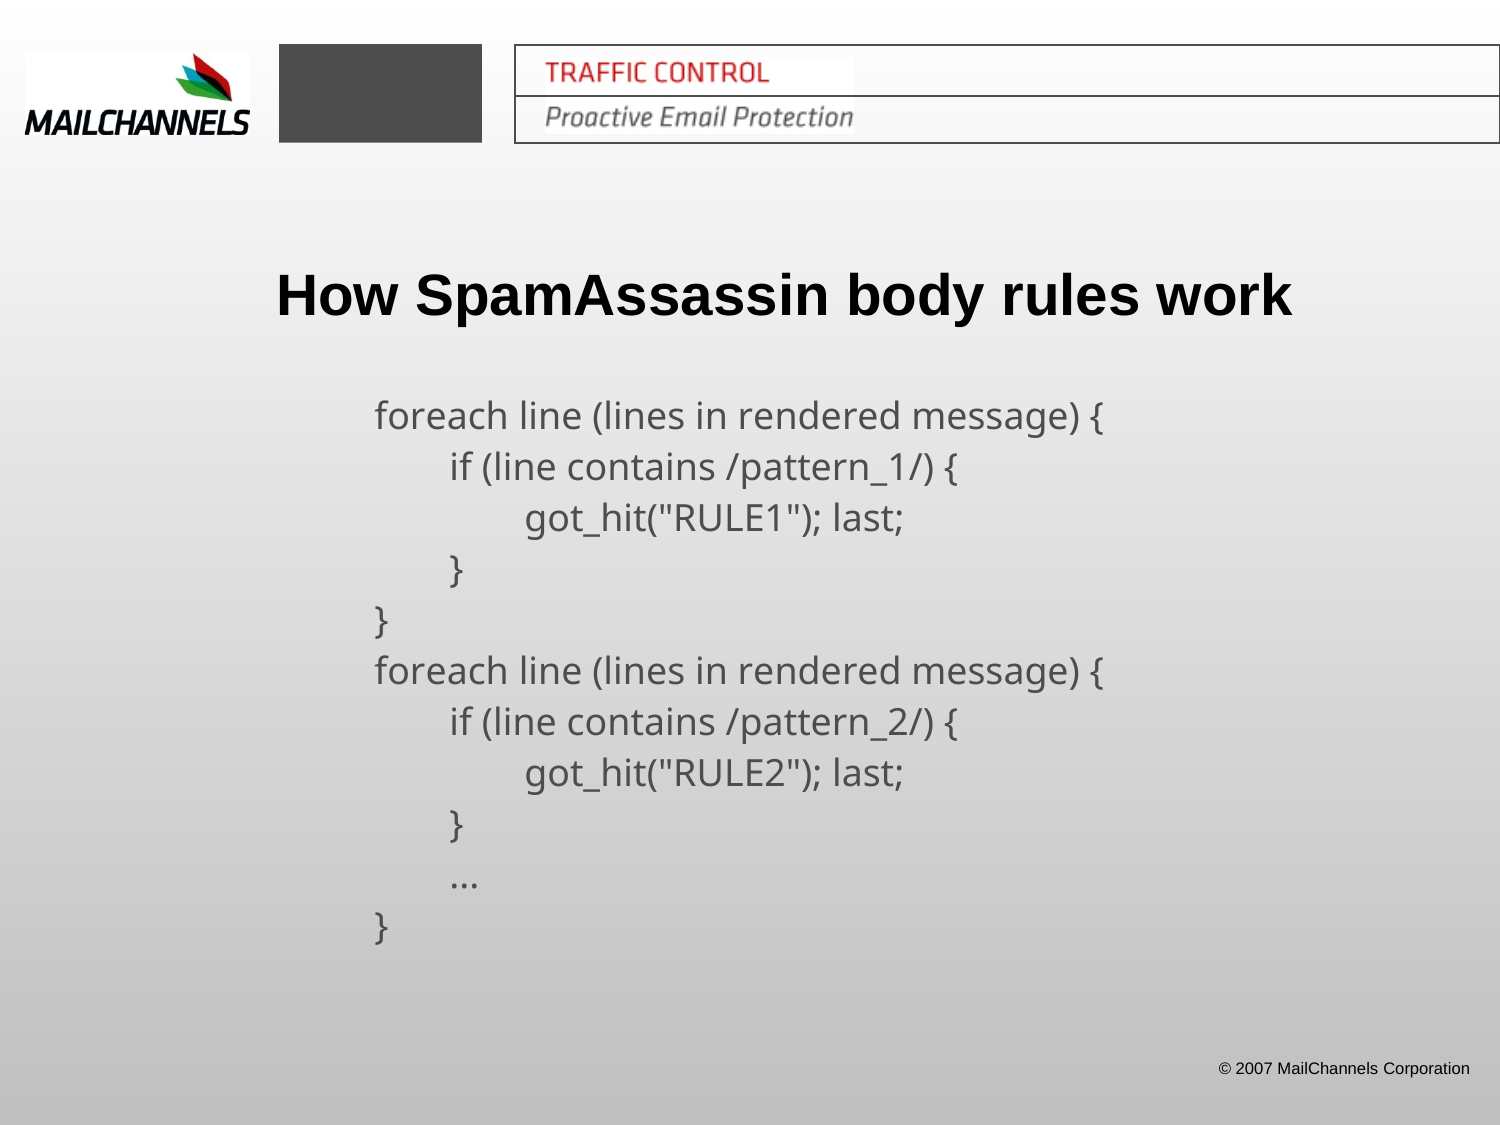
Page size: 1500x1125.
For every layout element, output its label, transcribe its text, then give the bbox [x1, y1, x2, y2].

picture [545, 97, 854, 134]
picture [545, 58, 854, 95]
title How SpamAssassin body rules work [276, 248, 1500, 348]
subtitle foreach line (lines in rendered message) { if (line contains /pattern_1/) { got_hit("RULE1"); last; } } foreach line (lines in rendered message) { if (line contains /pattern_2/) { got_hit("RULE2"); last; } ... } [276, 371, 1500, 969]
picture [24, 53, 250, 135]
